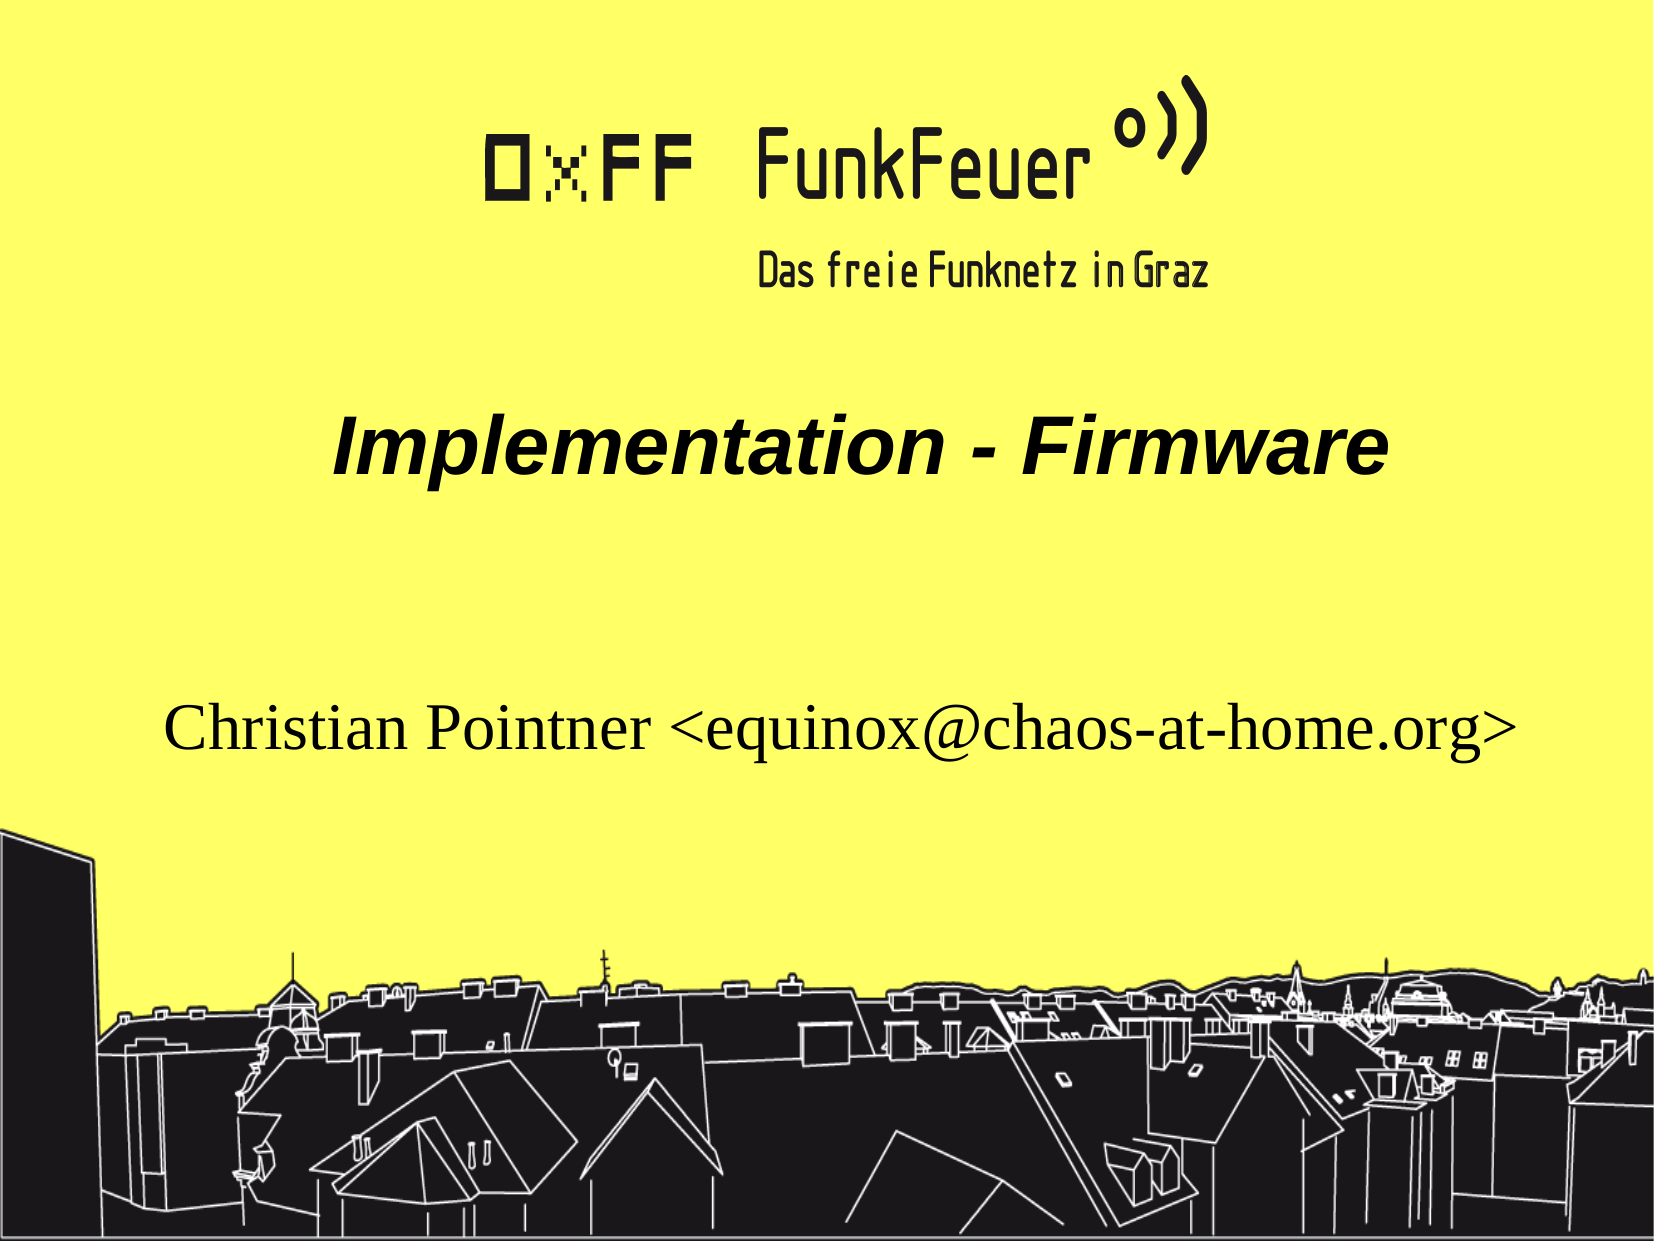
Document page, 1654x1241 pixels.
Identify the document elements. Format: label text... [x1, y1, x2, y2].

text_box Implementation - Firmware [262, 348, 1463, 544]
picture [0, 827, 1654, 1241]
subtitle Christian Pointner <equinox@chaos-at-home.org> [37, 329, 1613, 1125]
picture [485, 75, 1216, 301]
